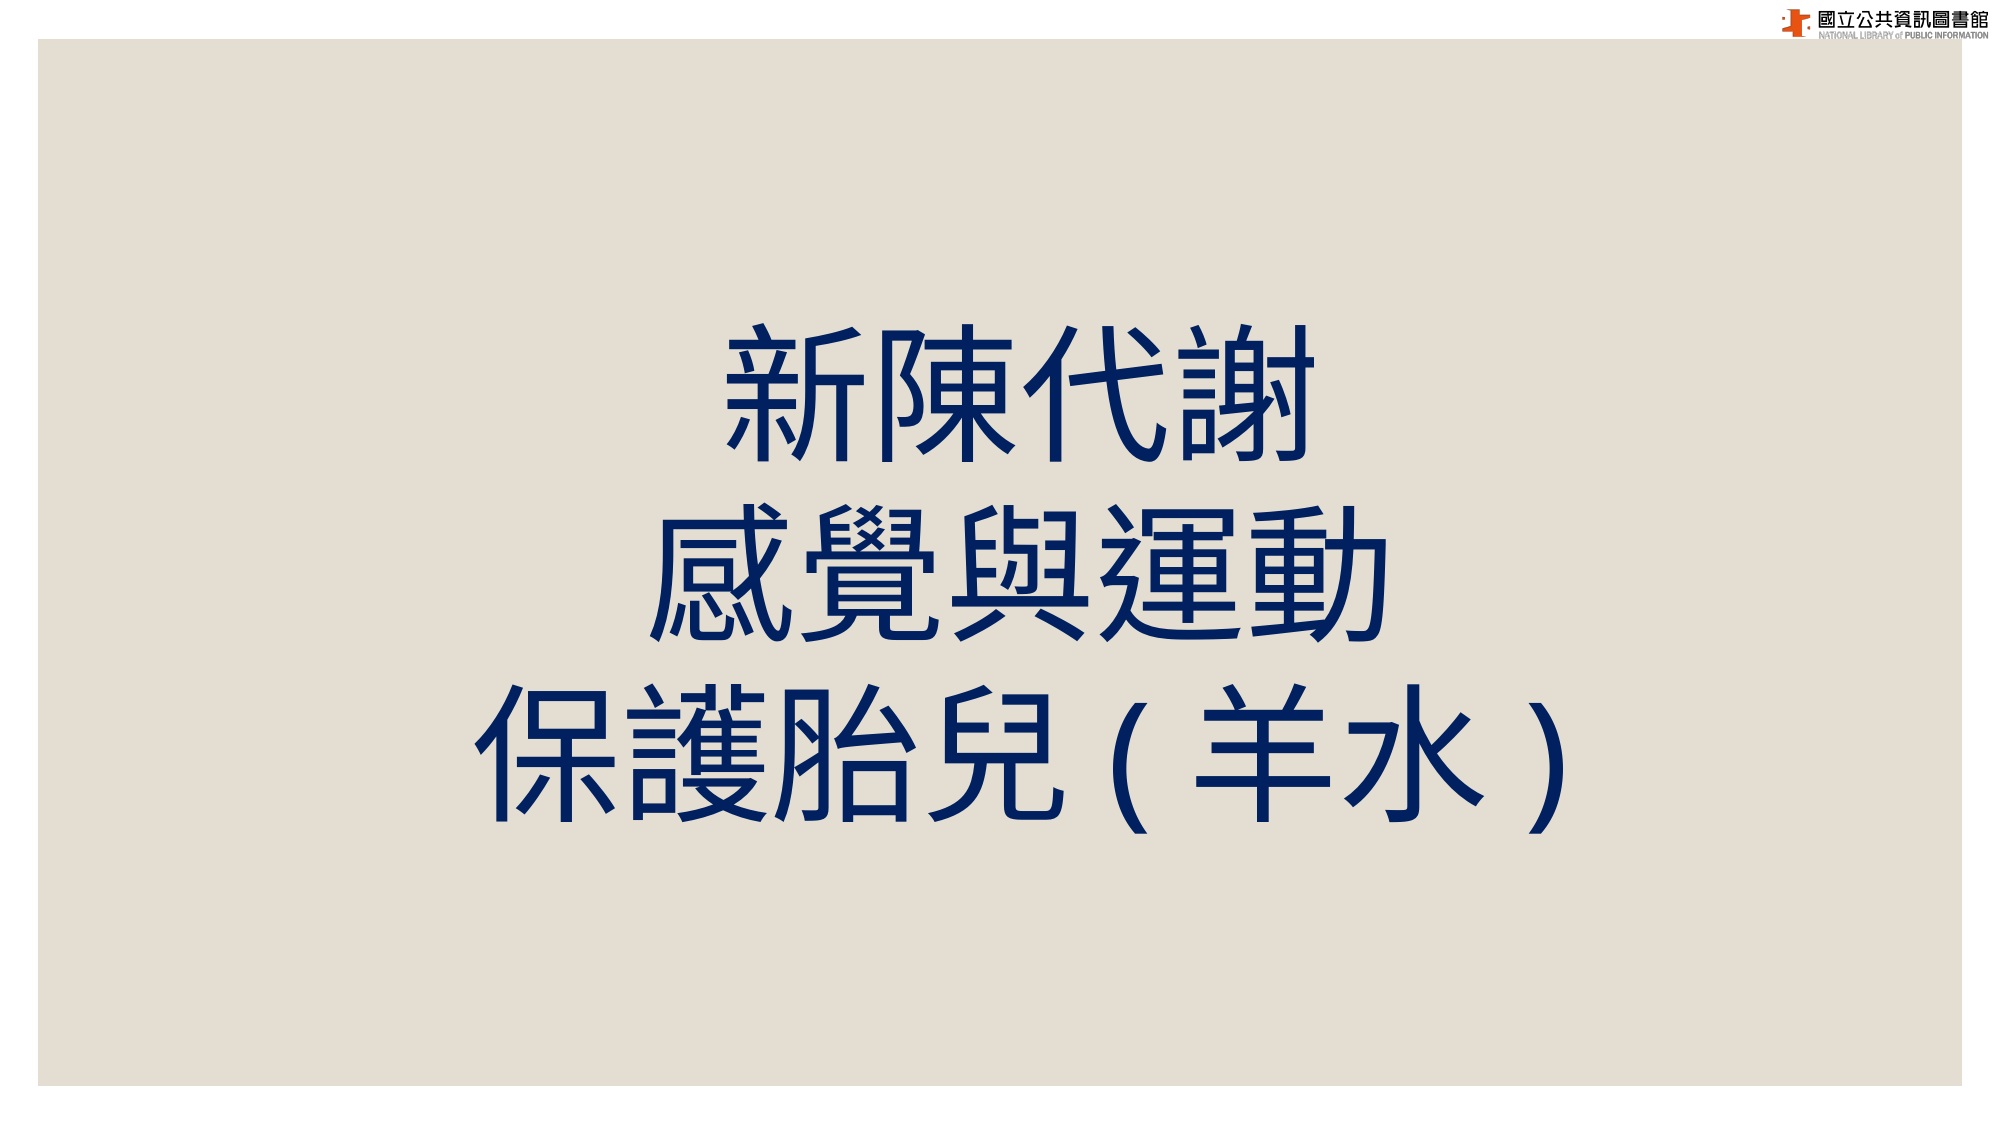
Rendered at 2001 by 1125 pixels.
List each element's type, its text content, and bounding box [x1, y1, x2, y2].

text_box 新陳代謝 感覺與運動 保護胎兒(羊水) [457, 293, 1585, 848]
